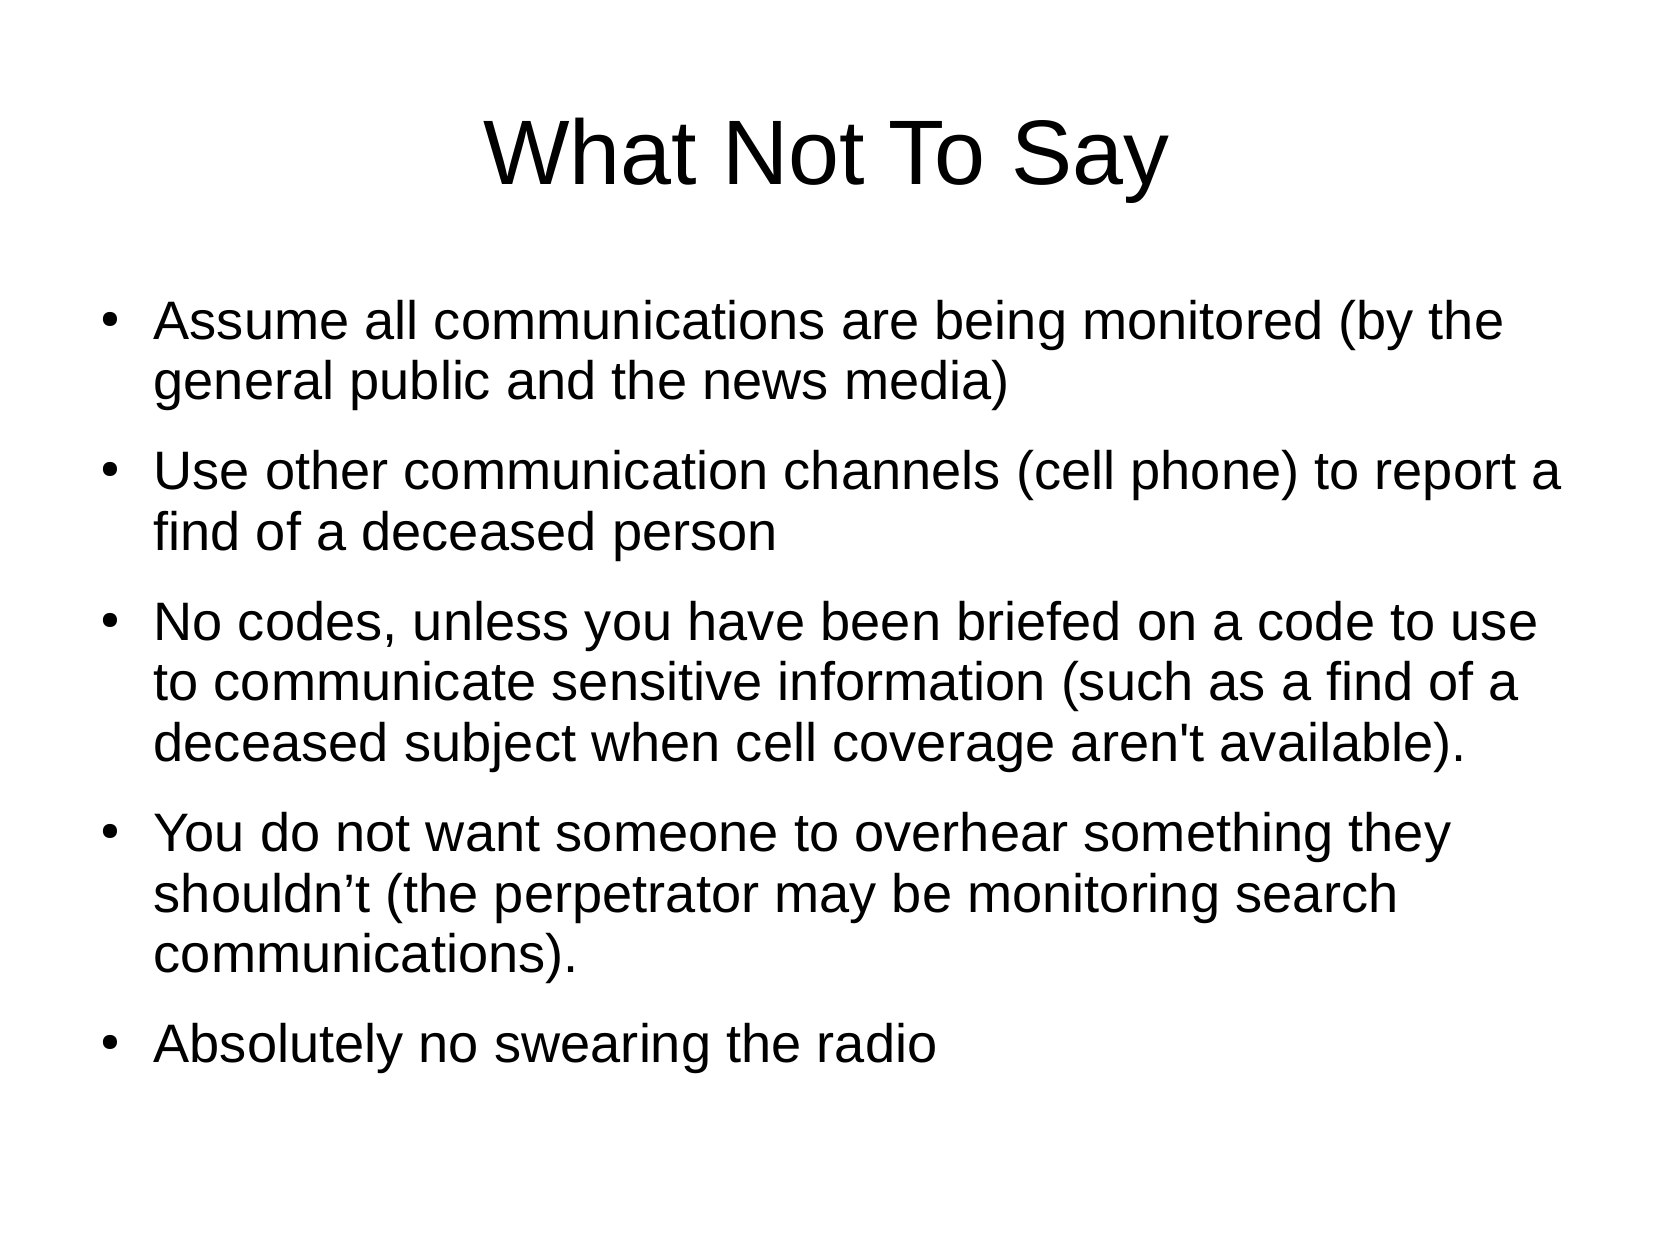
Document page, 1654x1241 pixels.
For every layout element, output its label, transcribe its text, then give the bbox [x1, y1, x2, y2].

list Assume all communications are being monitored (by the general public and the news media) Use other communication channels (cell phone) to report a find of a deceased person No codes, unless you have been briefed on a code to use to communicate sensitive information (such as a find of a deceased subject when cell coverage aren't available). You do not want someone to overhear something they shouldn’t (the perpetrator may be monitoring search communications). Absolutely no swearing the radio [82, 290, 1571, 1010]
title What Not To Say [82, 49, 1571, 257]
